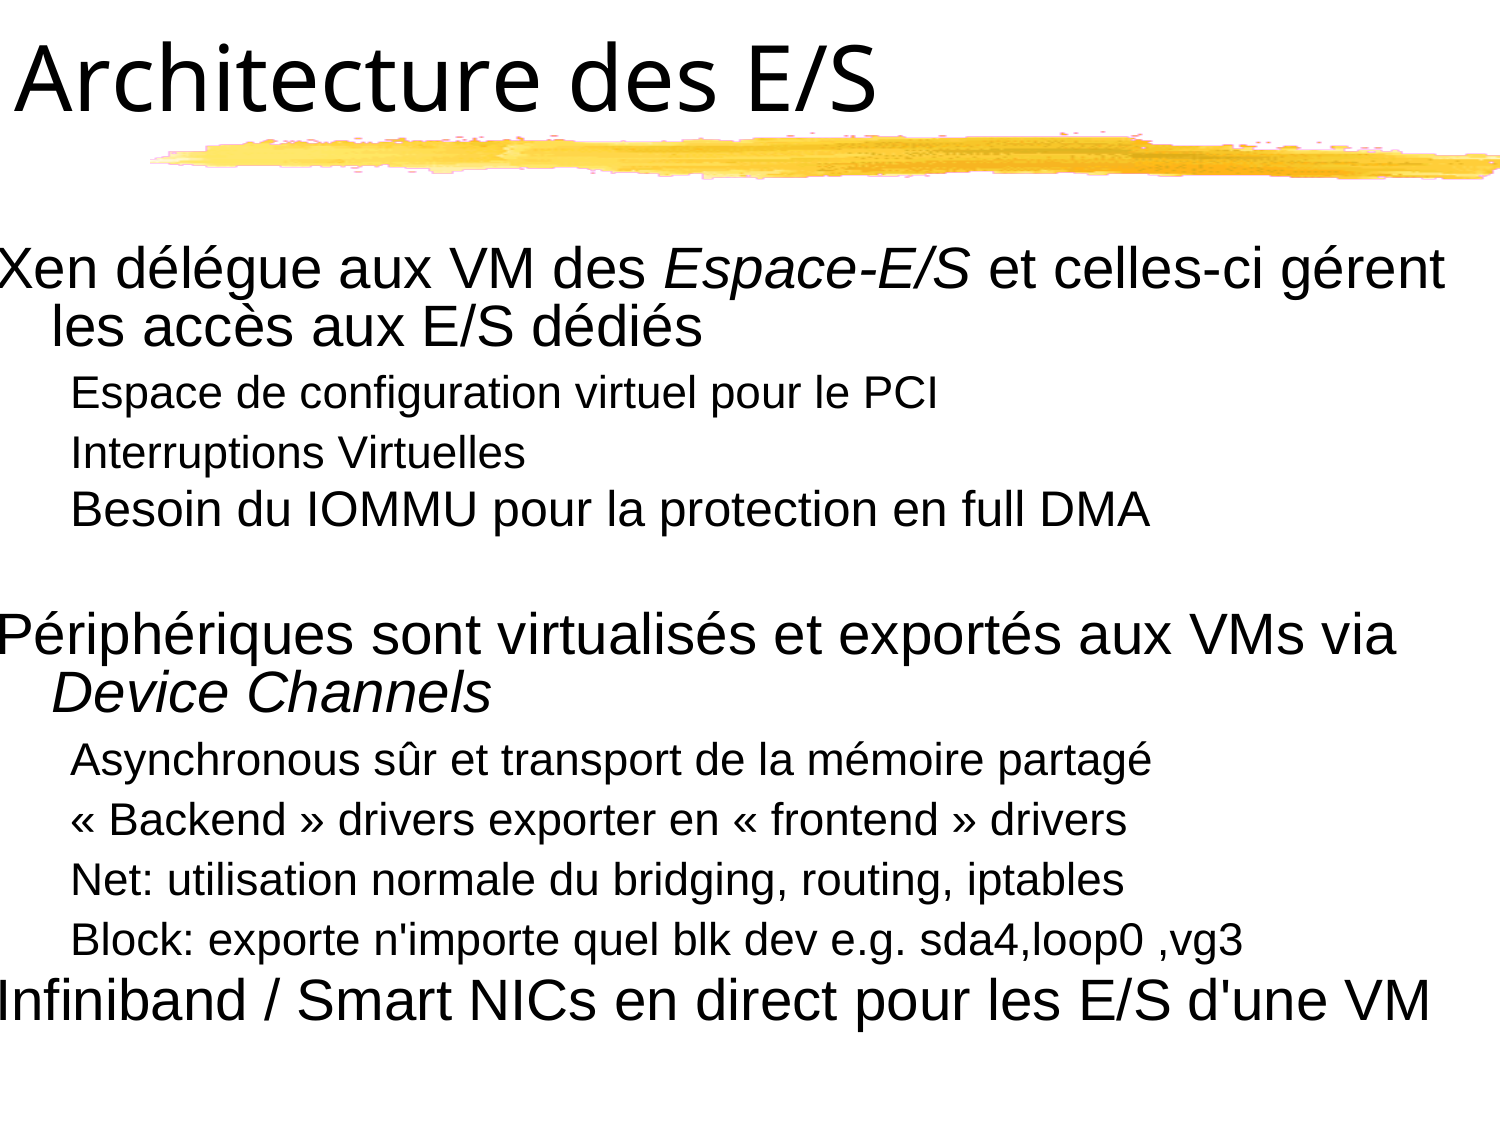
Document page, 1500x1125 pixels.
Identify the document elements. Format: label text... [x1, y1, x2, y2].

list Xen délégue aux VM des Espace-E/S et celles-ci gérent les accès aux E/S dédiés Espace de configuration virtuel pour le PCI Interruptions Virtuelles Besoin du IOMMU pour la protection en full DMA Périphériques sont virtualisés et exportés aux VMs via Device Channels Asynchronous sûr et transport de la mémoire partagé « Backend » drivers exporter en « frontend » drivers Net: utilisation normale du bridging, routing, iptables Block: exporte n'importe quel blk dev e.g. sda4,loop0 ,vg3 Infiniband / Smart NICs en direct pour les E/S d'une VM [0, 234, 1500, 1044]
title Architecture des E/S [0, 0, 1500, 141]
picture [150, 141, 1500, 190]
